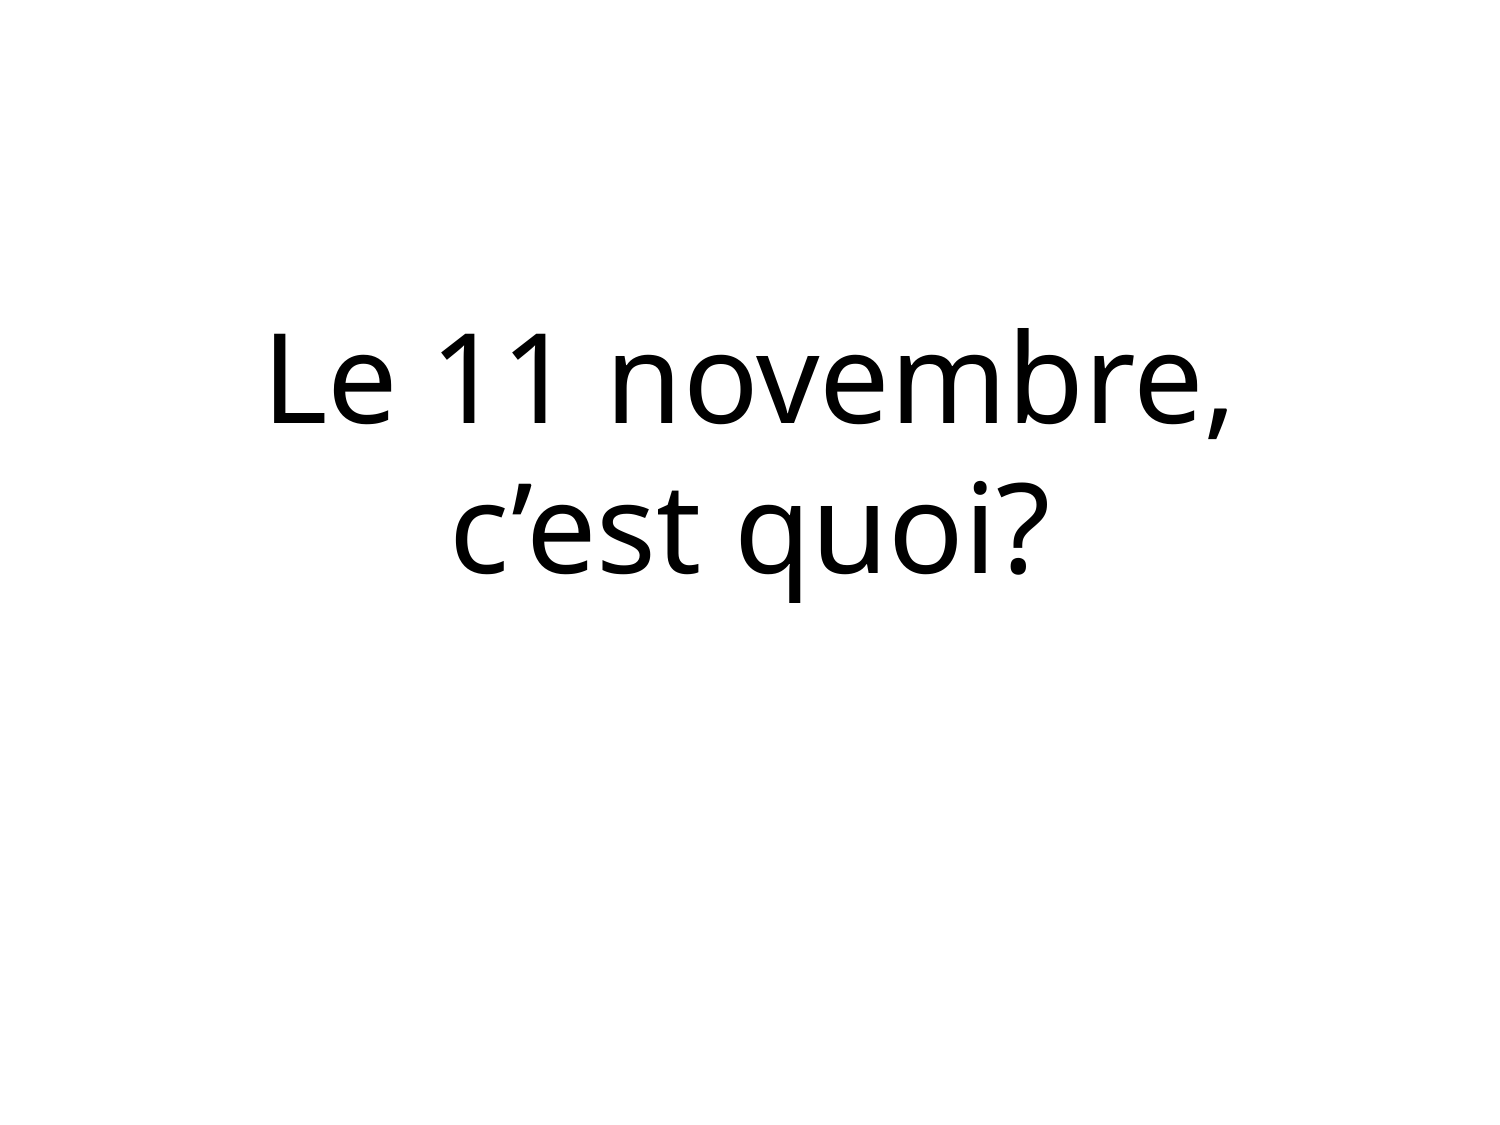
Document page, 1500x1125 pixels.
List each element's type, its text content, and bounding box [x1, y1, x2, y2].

title Le 11 novembre, c’est quoi? [112, 290, 1388, 591]
